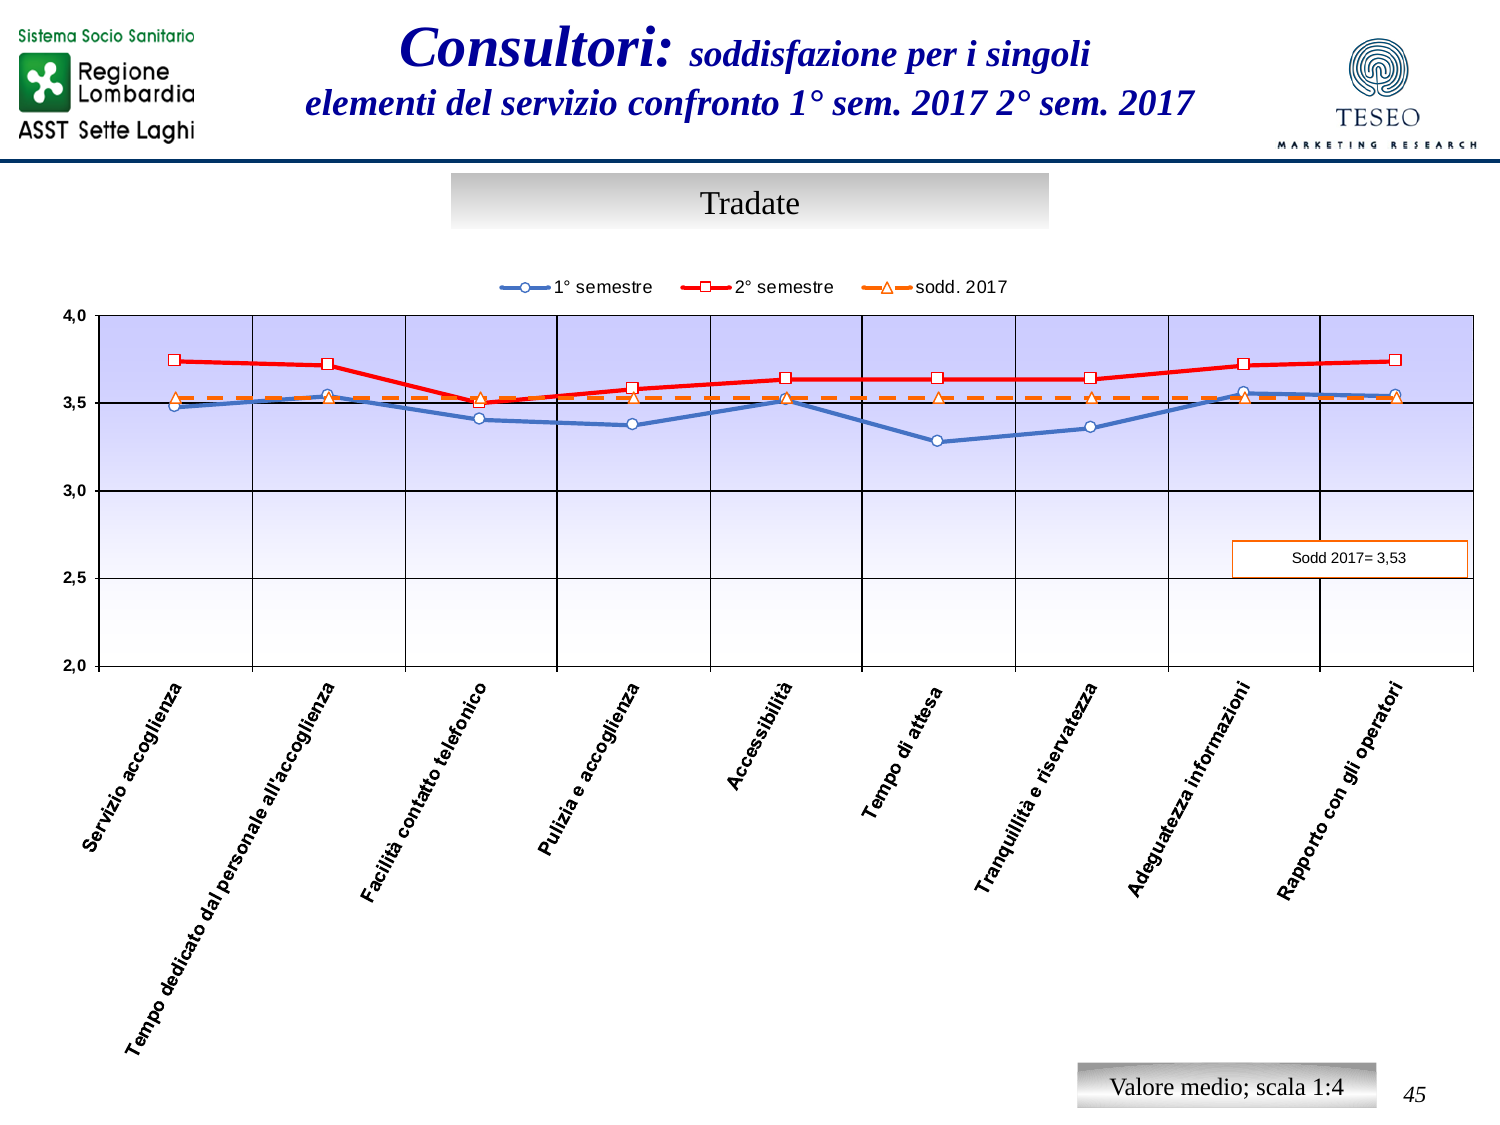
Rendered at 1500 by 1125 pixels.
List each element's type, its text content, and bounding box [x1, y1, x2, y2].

picture [21, 260, 1479, 1089]
text_box Tradate [451, 173, 1049, 229]
picture [19, 26, 194, 148]
picture [1294, 30, 1481, 149]
text_box Consultori: soddisfazione per i singoli elementi del servizio confronto 1° sem. 2017 2° sem. 2017 [206, 25, 1294, 151]
text_box Valore medio; scala 1:4 [1077, 1062, 1377, 1108]
